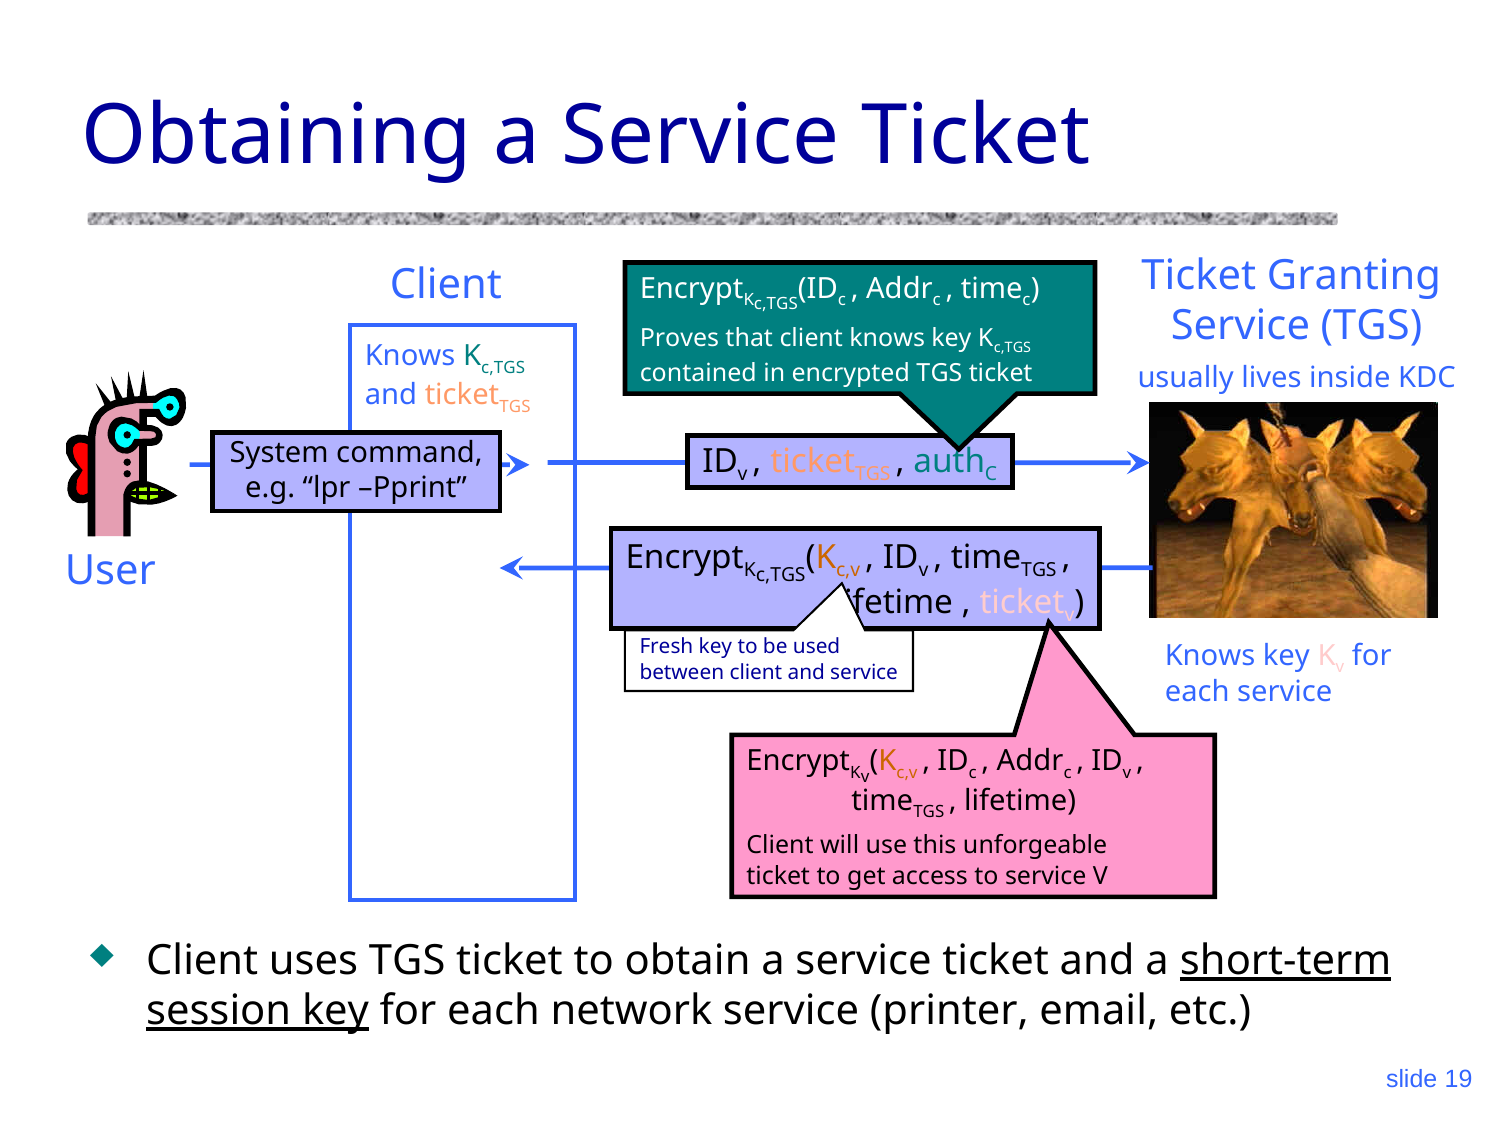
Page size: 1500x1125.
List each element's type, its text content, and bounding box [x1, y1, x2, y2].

text_box EncryptKv(Kc,v , IDc , Addrc , IDv , timeTGS , lifetime) Client will use this unforgeable ticket to get access to service V [731, 622, 1215, 897]
text_box Client [374, 262, 517, 313]
text_box System command, e.g. “lpr –Pprint” [212, 432, 501, 511]
picture [1149, 402, 1438, 618]
text_box EncryptKc,TGS(Kc,v , IDv , timeTGS , lifetime , ticketv) [610, 528, 1100, 629]
text_box EncryptKc,TGS(IDc , Addrc , timec) Proves that client knows key Kc,TGS contained in encrypted TGS ticket [624, 262, 1096, 450]
text_box Ticket Granting Service (TGS) usually lives inside KDC [1122, 249, 1471, 402]
text_box Obtaining a Service Ticket [66, 37, 1463, 188]
text_box Knows Kc,TGS and ticketTGS [350, 332, 549, 420]
picture [87, 212, 1338, 226]
text_box Client uses TGS ticket to obtain a service ticket and a short-term session key for each network service (printer, email, etc.) [74, 924, 1450, 1063]
text_box IDv , ticketTGS , authC [687, 435, 1013, 488]
text_box slide <number> [1174, 1025, 1488, 1101]
text_box User [49, 544, 171, 601]
text_box Fresh key to be used between client and service [624, 583, 913, 692]
picture [66, 369, 188, 538]
text_box Knows key Kv for each service [1149, 631, 1407, 715]
